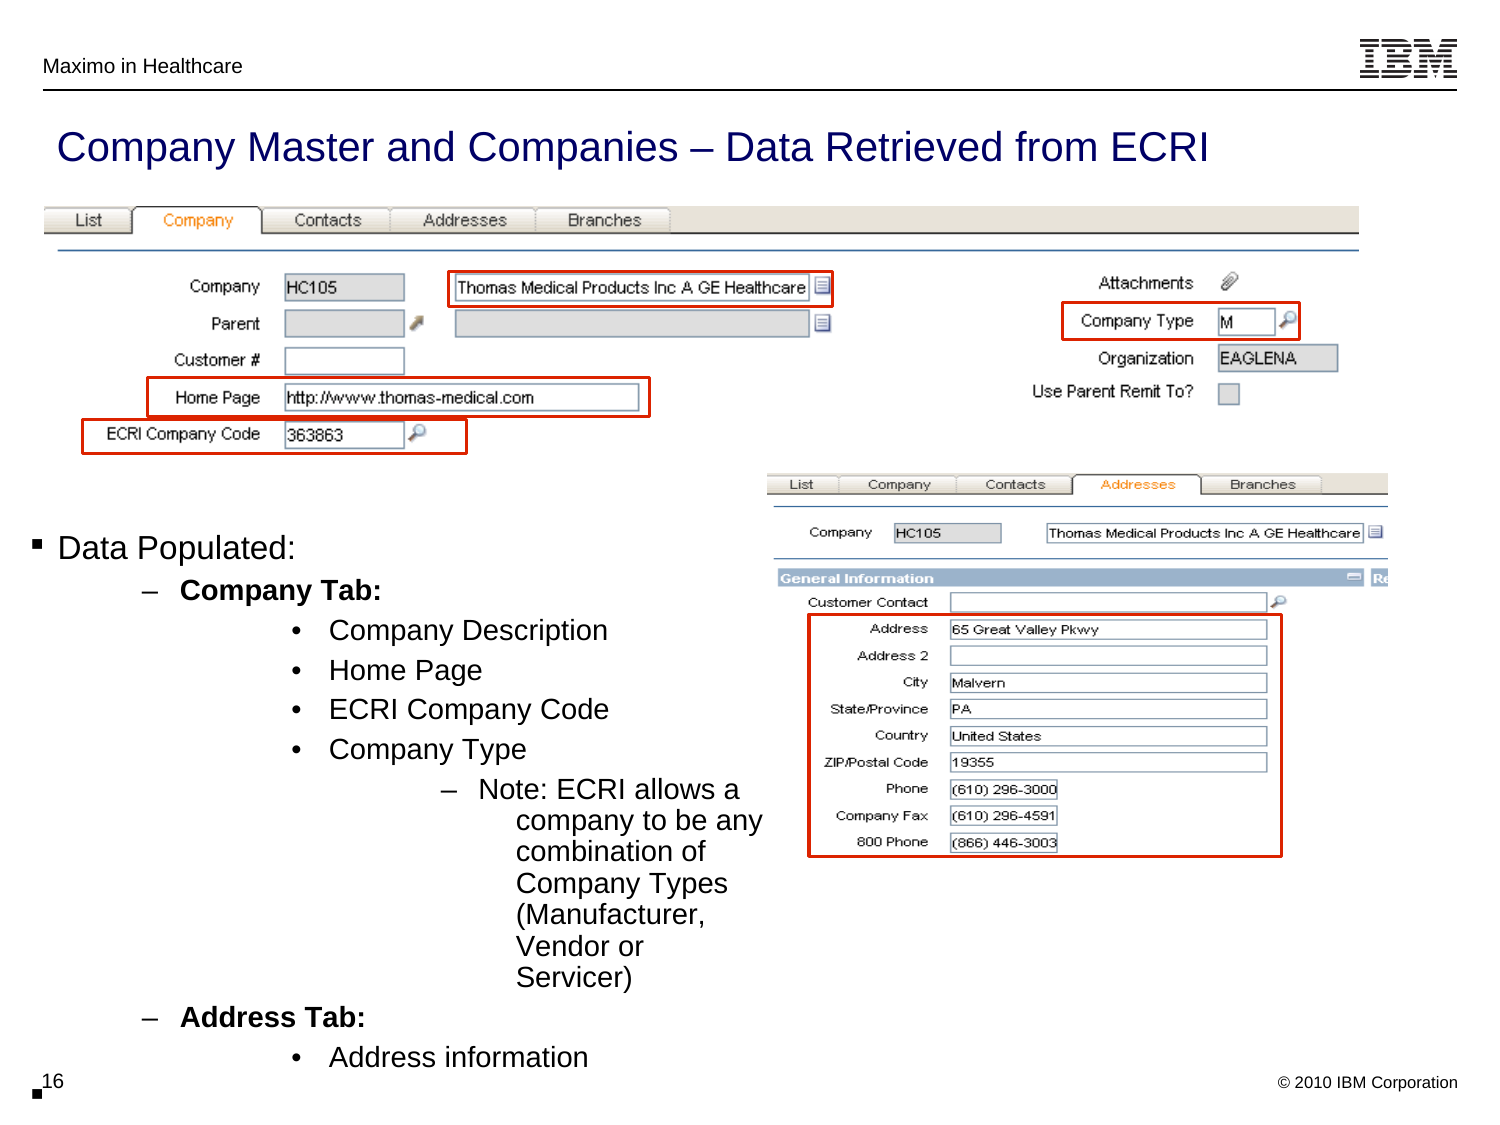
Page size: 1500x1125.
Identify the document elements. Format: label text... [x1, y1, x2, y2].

picture [767, 472, 1388, 886]
list Data Populated: Company Tab: Company Description Home Page ECRI Company Code Company Type Note: ECRI allows a company to be any combination of Company Types (Manufacturer, Vendor or Servicer) Address Tab: Address information [29, 531, 768, 1093]
title Company Master and Companies – Data Retrieved from ECRI [41, 100, 1480, 191]
picture [44, 206, 1359, 462]
picture [1360, 39, 1457, 78]
